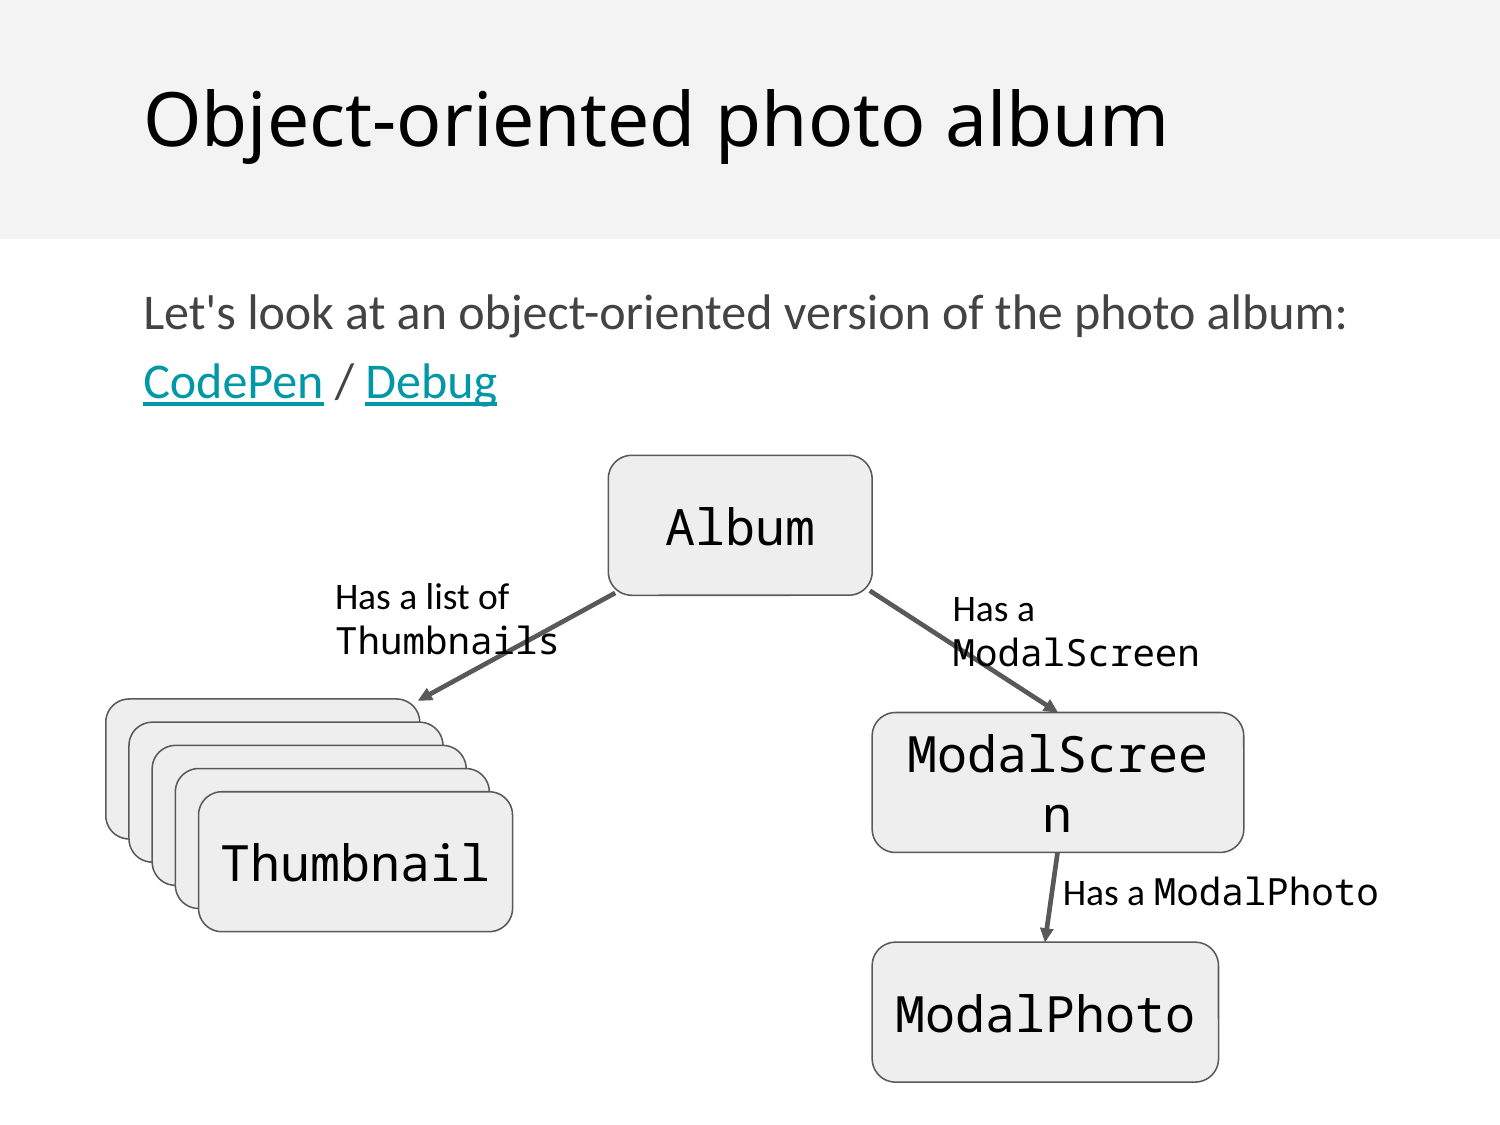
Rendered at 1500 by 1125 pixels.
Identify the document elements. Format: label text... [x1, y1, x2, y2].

text_box Album [608, 455, 873, 596]
list Let's look at an object-oriented version of the photo album: CodePen / Debug [128, 255, 1372, 438]
text_box Has a list of Thumbnails [320, 557, 667, 688]
text_box ModalPhoto [872, 942, 1219, 1083]
text_box Thumbnail [152, 745, 467, 886]
text_box Has a ModalScreen [937, 568, 1284, 699]
text_box Thumbnail [198, 791, 513, 932]
title Object-oriented photo album [128, 56, 1372, 183]
text_box Has a ModalPhoto [1047, 852, 1395, 983]
text_box Thumbnail [175, 768, 490, 909]
text_box Thumbnail [128, 722, 443, 863]
text_box ModalScreen [872, 712, 1244, 853]
text_box Thumbnail [105, 698, 420, 839]
